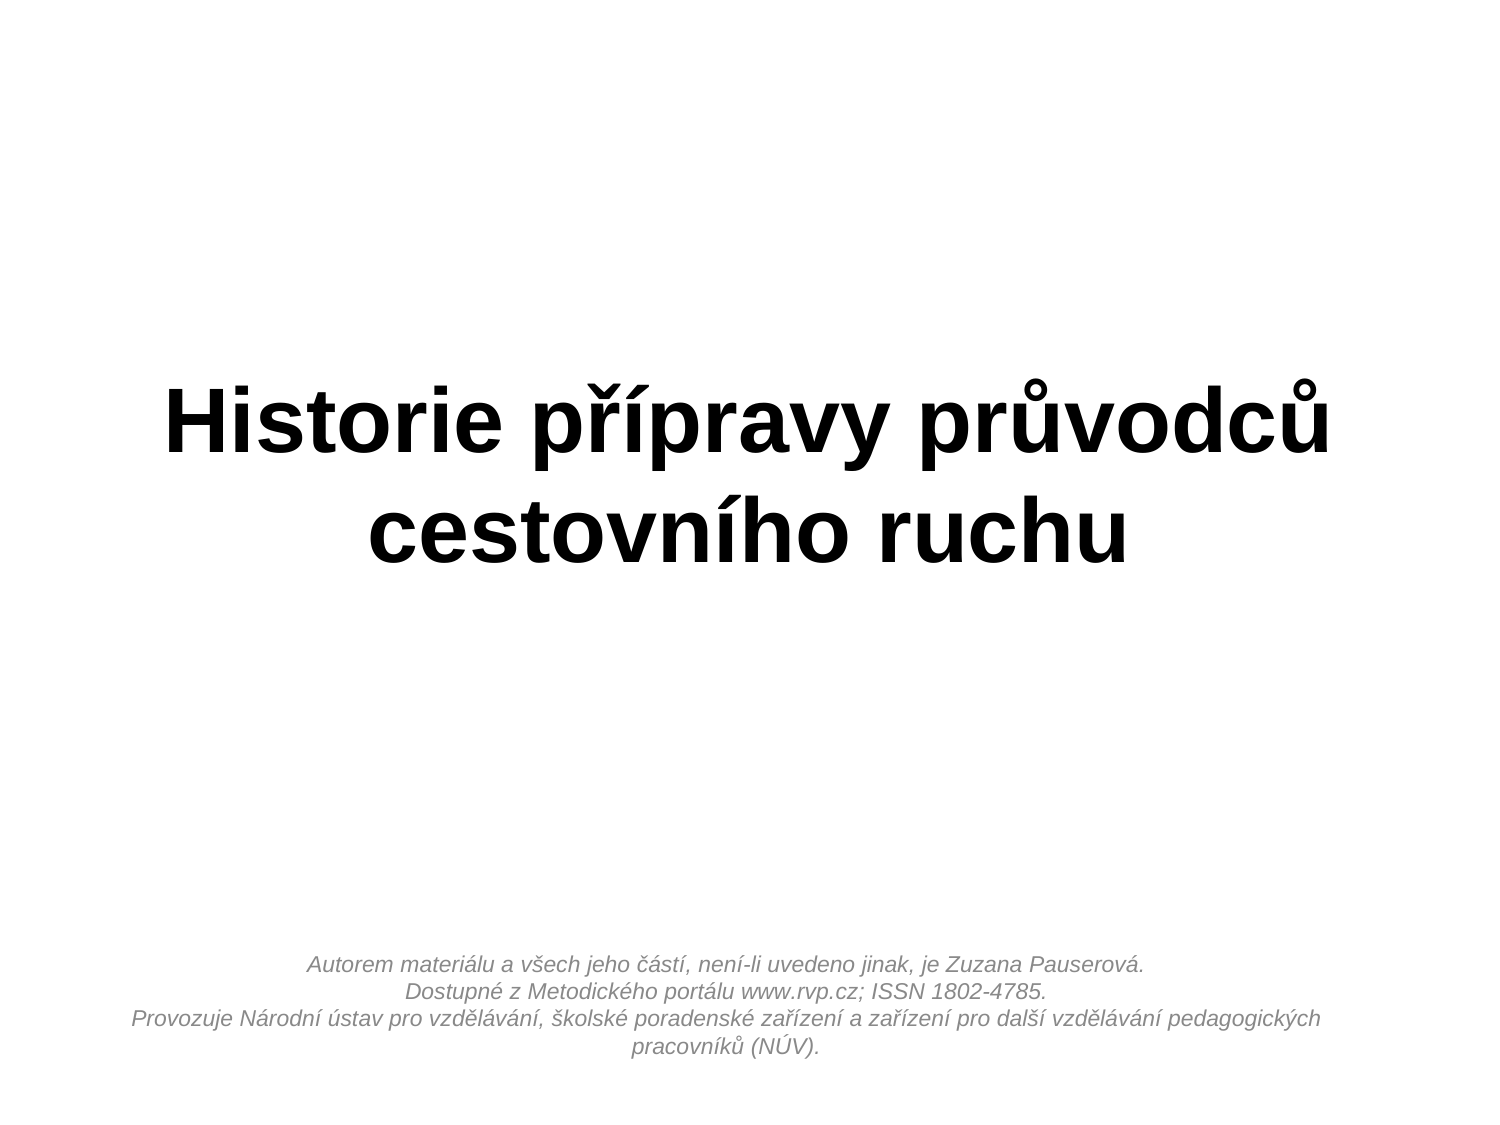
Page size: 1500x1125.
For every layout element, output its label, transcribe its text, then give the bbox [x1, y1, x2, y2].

title Historie přípravy průvodců cestovního ruchu [112, 243, 1388, 699]
text_box Autorem materiálu a všech jeho částí, není-li uvedeno jinak, je Zuzana Pauserová. Dostupné z Metodického portálu www.rvp.cz; ISSN 1802-4785. Provozuje Národní ústav pro vzdělávání, školské poradenské zařízení a zařízení pro další vzdělávání pedagogických pracovníků (NÚV). [112, 987, 1341, 1048]
